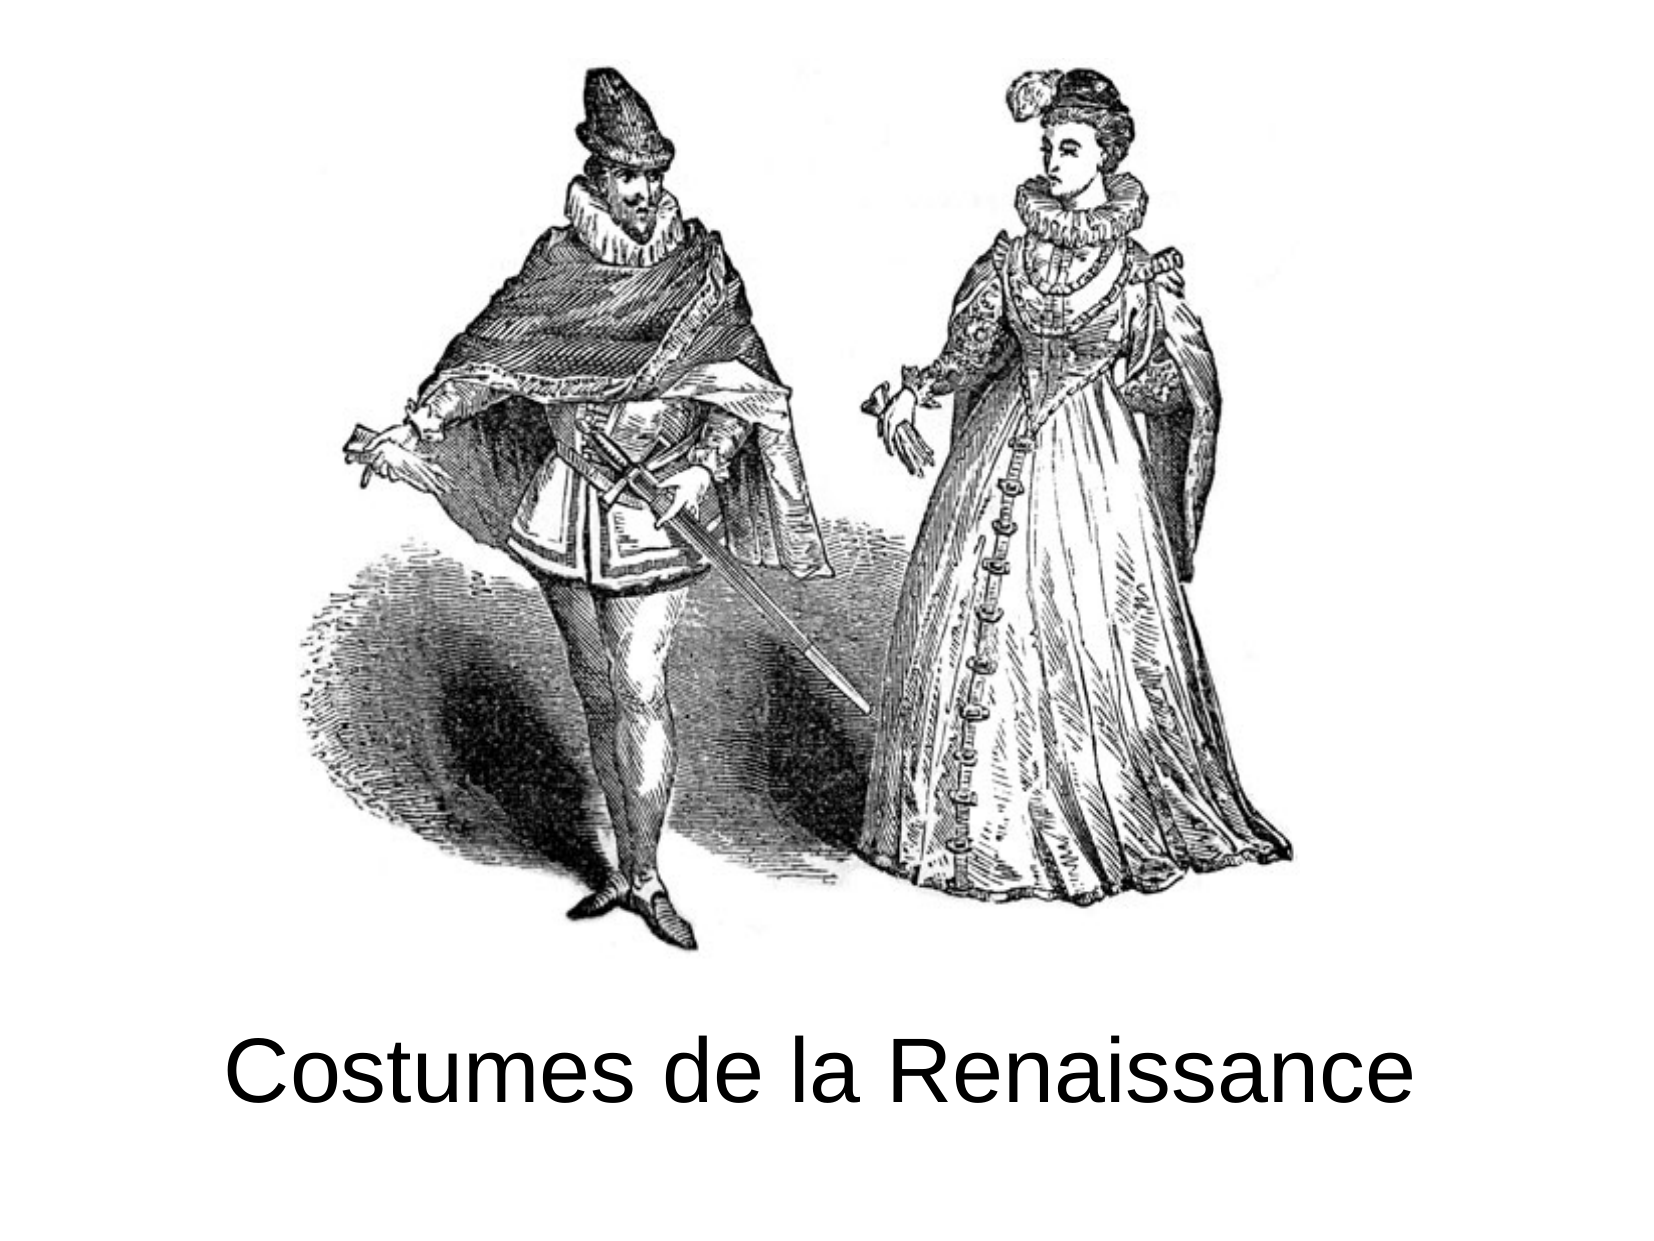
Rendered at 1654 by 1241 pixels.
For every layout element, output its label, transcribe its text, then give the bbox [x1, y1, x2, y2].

title Costumes de la Renaissance [76, 974, 1565, 1167]
picture [295, 58, 1300, 961]
